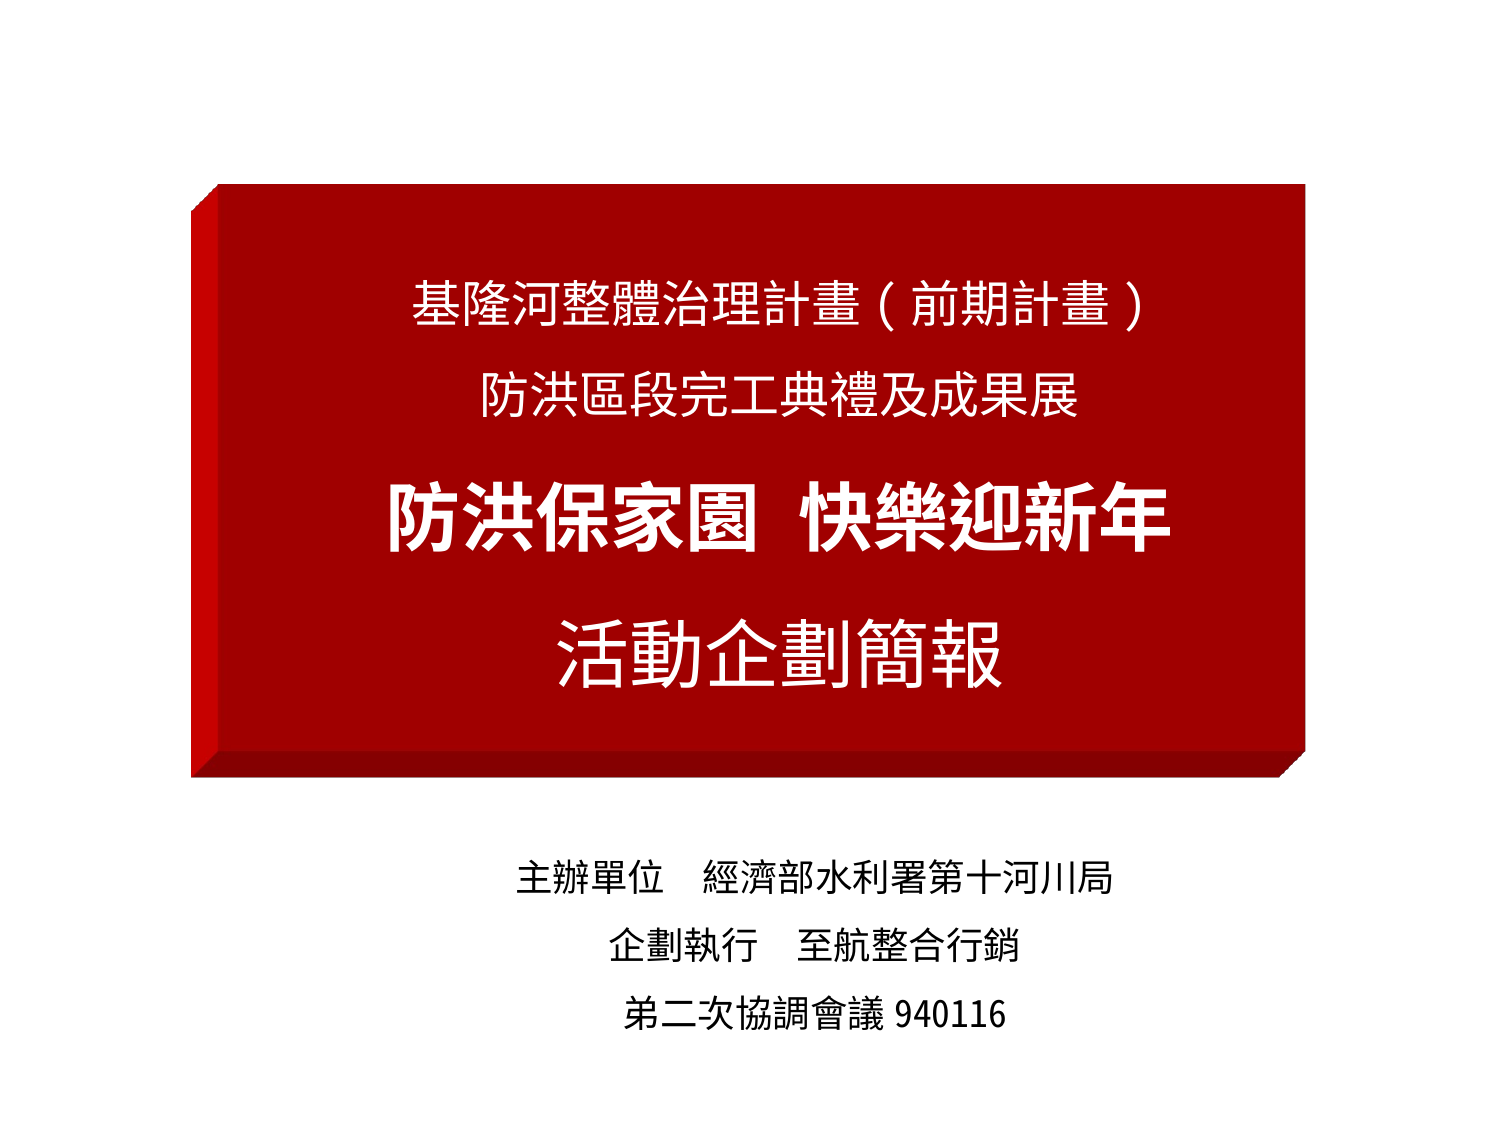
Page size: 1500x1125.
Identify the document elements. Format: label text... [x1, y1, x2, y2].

text_box 主辦單位 經濟部水利署第十河川局 企劃執行 至航整合行銷 弟二次協調會議940116 [466, 846, 1164, 1044]
text_box [191, 184, 1304, 777]
text_box 基隆河整體治理計畫(前期計畫) 防洪區段完工典禮及成果展 防洪保家園 快樂迎新年 活動企劃簡報 [265, 264, 1294, 706]
